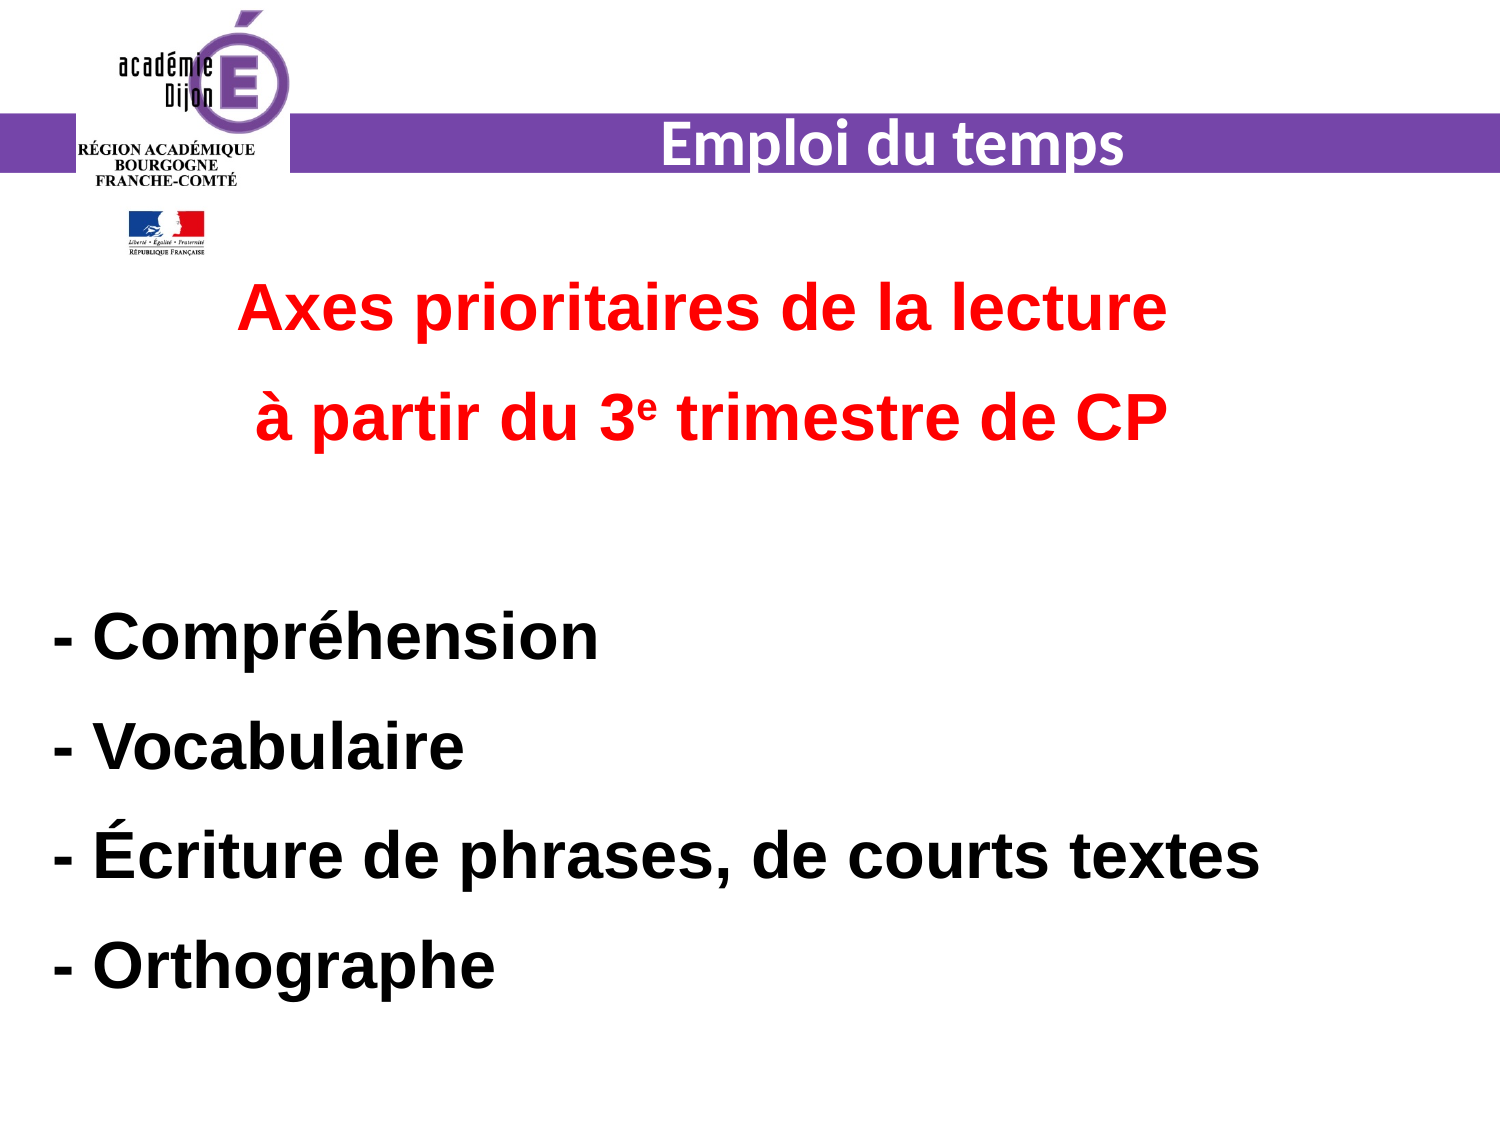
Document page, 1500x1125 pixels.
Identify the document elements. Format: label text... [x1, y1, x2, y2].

text_box Axes prioritaires de la lecture à partir du 3e trimestre de CP - Compréhension - Vocabulaire - Écriture de phrases, de courts textes - Orthographe [37, 256, 1387, 1030]
picture [76, 8, 290, 256]
title Emploi du temps [360, 45, 1425, 233]
